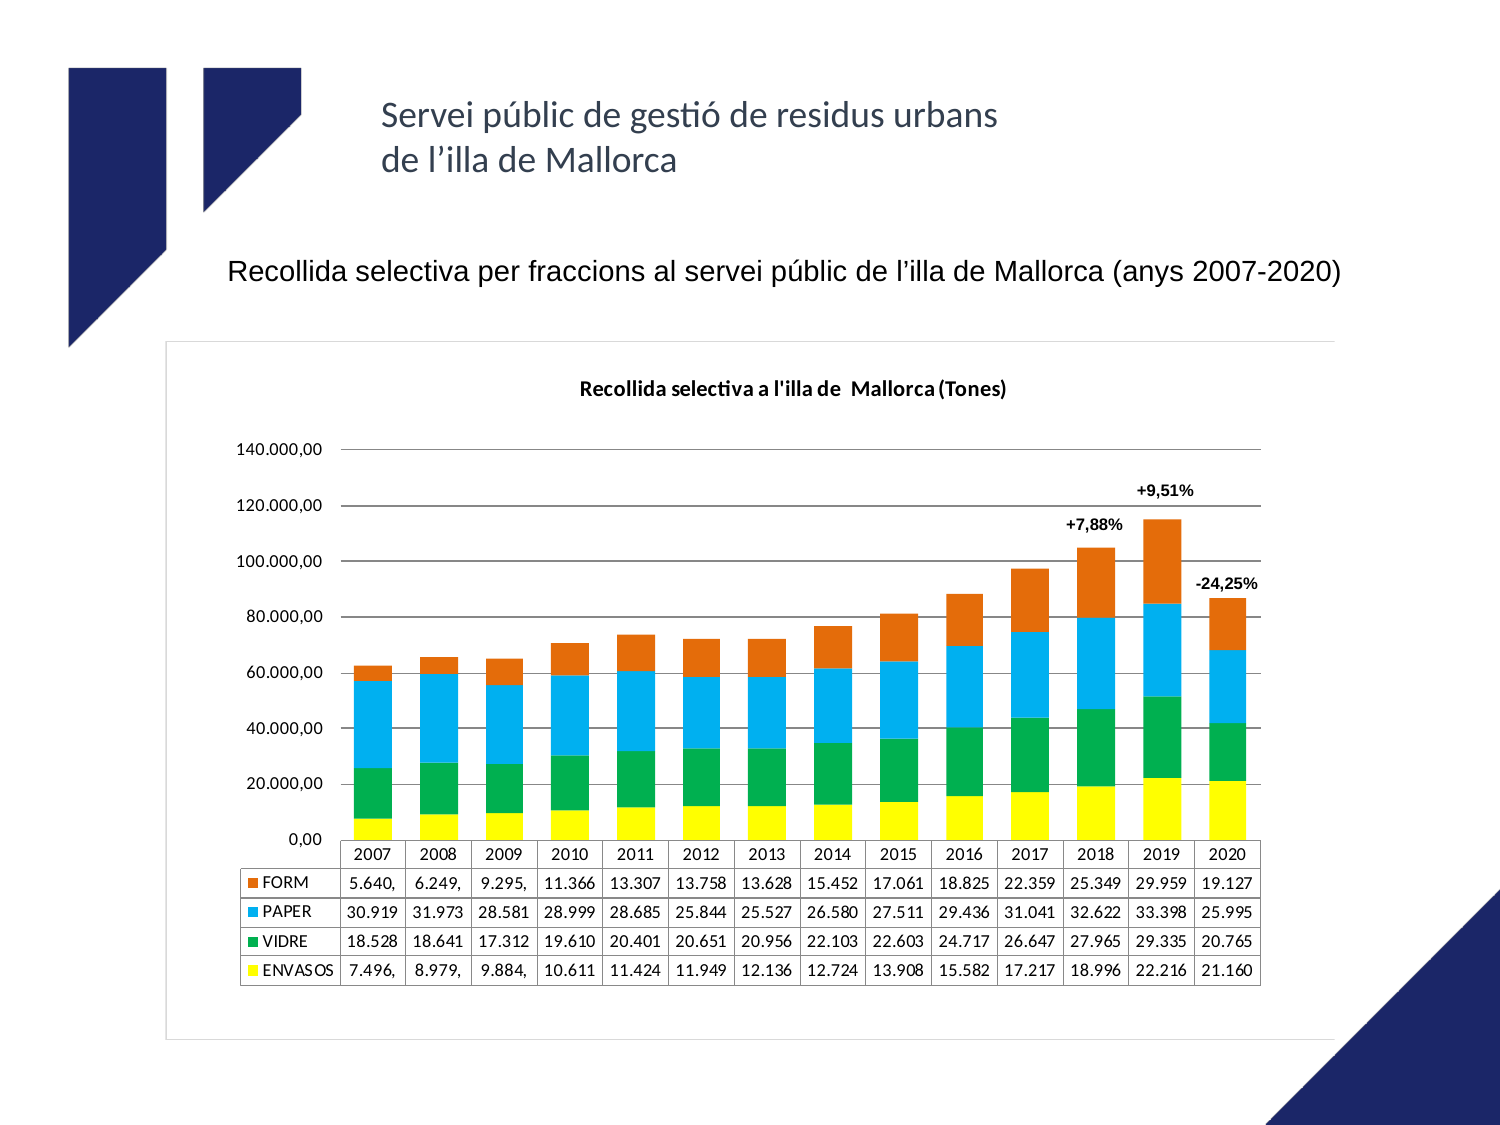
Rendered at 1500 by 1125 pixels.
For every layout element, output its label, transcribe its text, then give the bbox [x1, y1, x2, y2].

text_box Recollida selectiva per fraccions al servei públic de l’illa de Mallorca (anys 2007-2020) [212, 248, 1371, 328]
text_box +7,88% [1051, 507, 1146, 544]
picture [0, 0, 1500, 1125]
text_box +9,51% [1122, 474, 1217, 508]
title Servei públic de gestió de residus urbans de l’illa de Mallorca [366, 82, 1099, 213]
text_box -24,25% [1181, 566, 1276, 603]
